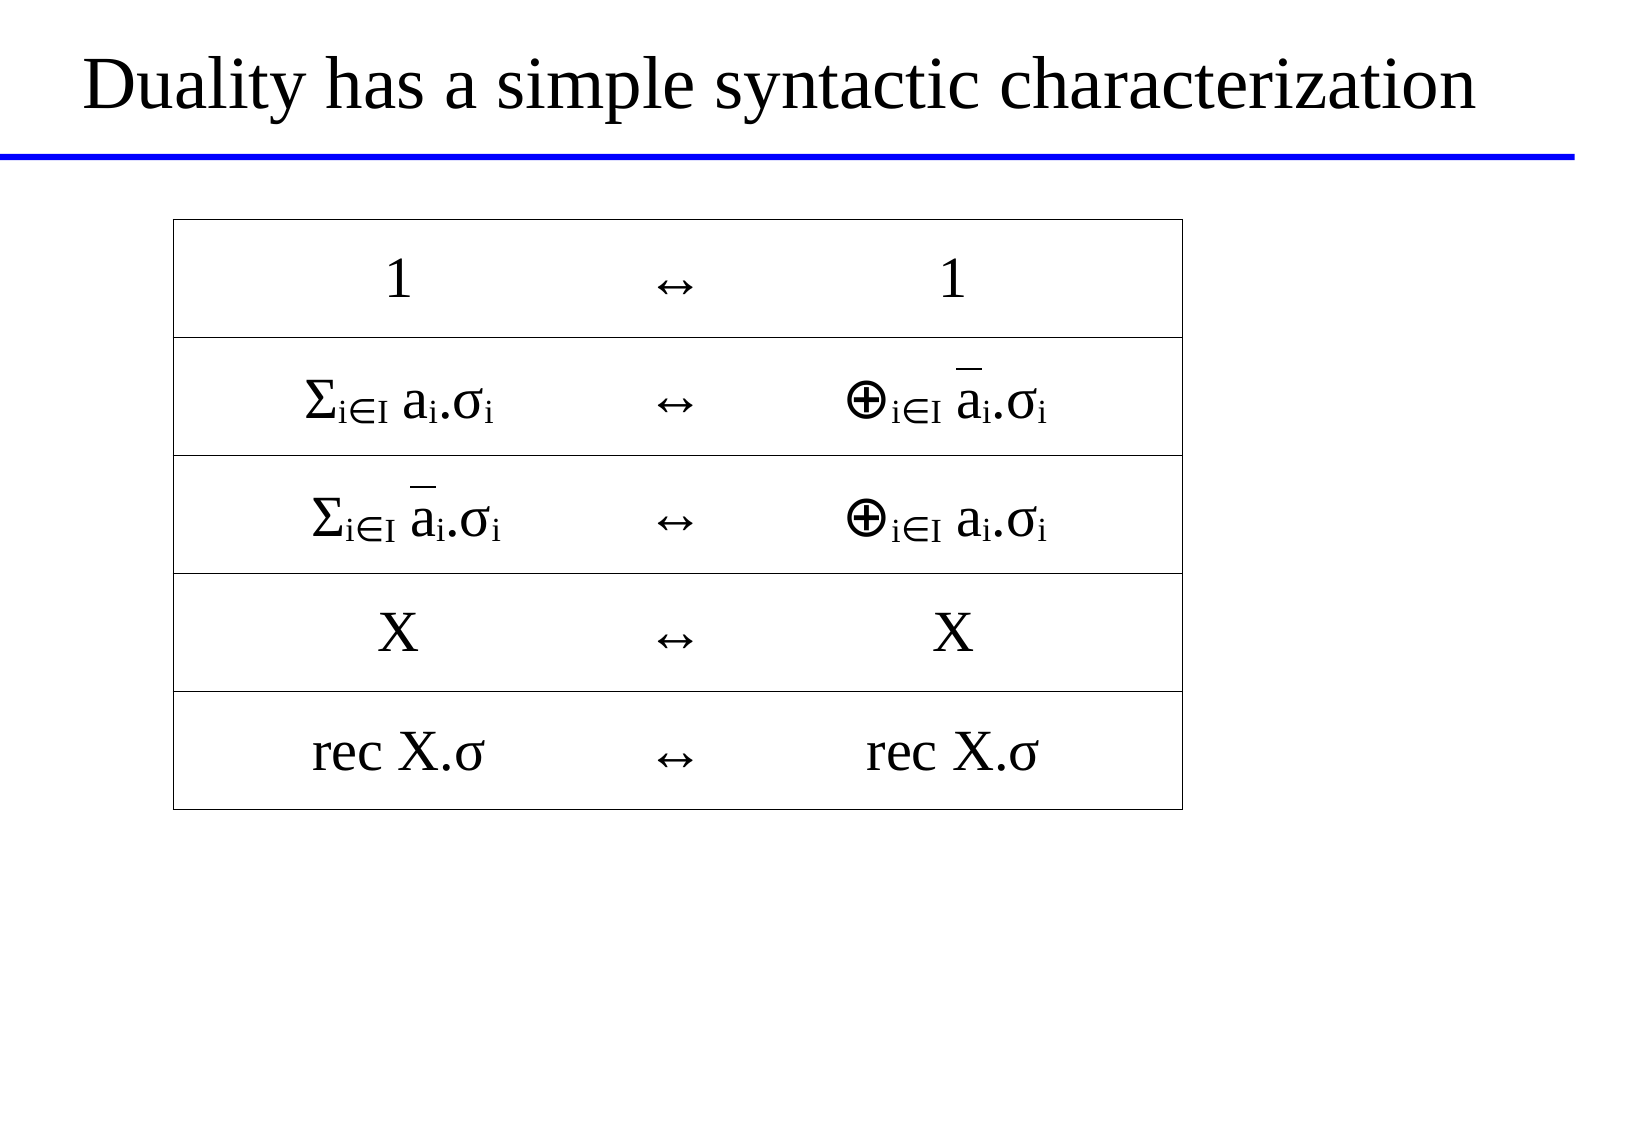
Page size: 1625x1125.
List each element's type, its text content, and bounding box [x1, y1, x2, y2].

table_cell rec X.σ [174, 692, 625, 809]
table_header 1 [725, 220, 1182, 337]
table_cell X [174, 574, 625, 691]
table_cell Σi∈I ai.σi [174, 456, 625, 573]
table_cell rec X.σ [725, 692, 1182, 809]
table_cell ⊕i∈I ai.σi [725, 456, 1182, 573]
table_cell ↔ [625, 338, 725, 455]
table_cell X [725, 574, 1182, 691]
table_header ↔ [625, 220, 725, 337]
table_header 1 [174, 220, 625, 337]
table_cell Σi∈I ai.σi [174, 338, 625, 455]
table_cell ⊕i∈I ai.σi [725, 338, 1182, 455]
table_cell ↔ [625, 574, 725, 691]
title Duality has a simple syntactic characterization [67, 27, 1544, 131]
table_cell ↔ [625, 692, 725, 809]
table_cell ↔ [625, 456, 725, 573]
